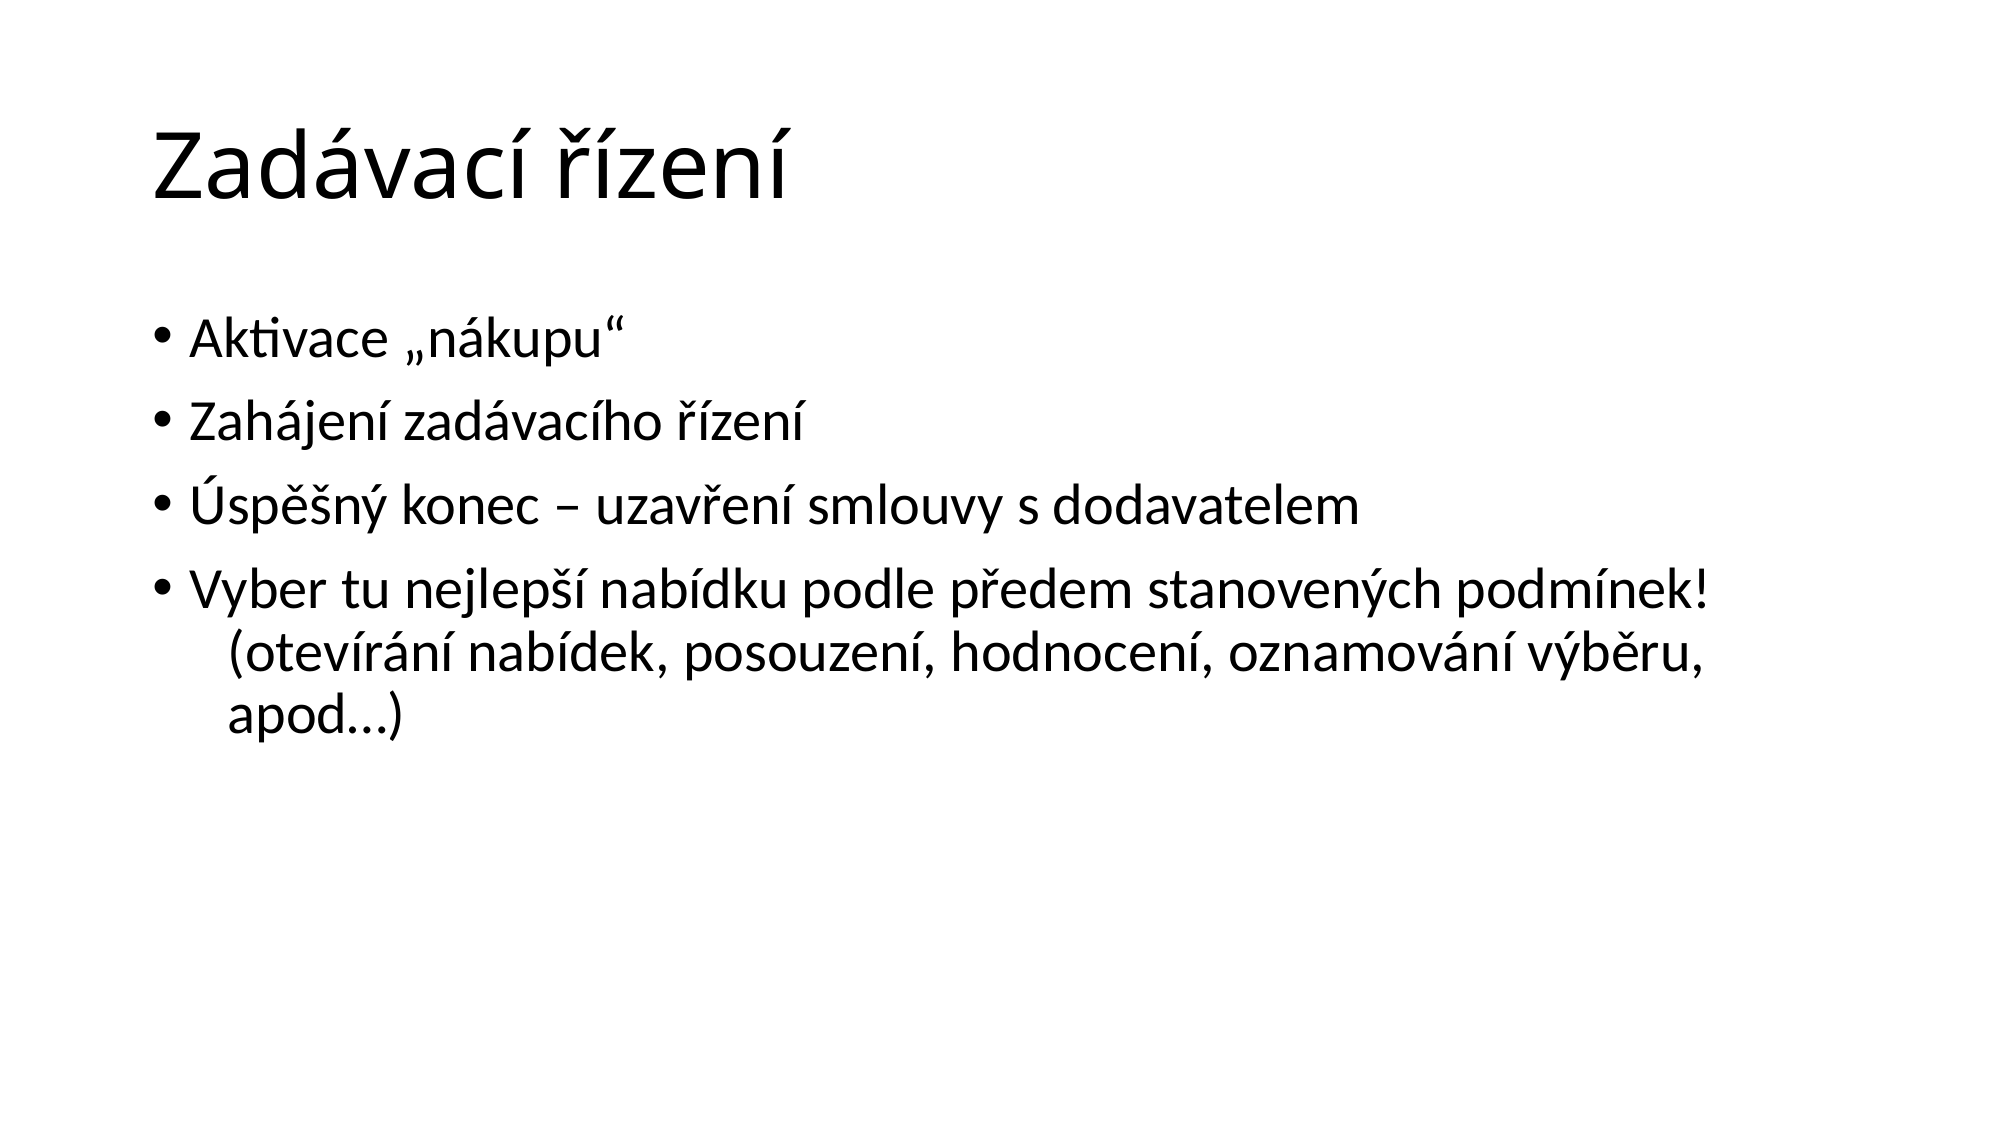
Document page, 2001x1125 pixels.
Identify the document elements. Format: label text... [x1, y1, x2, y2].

list Aktivace „nákupu“ Zahájení zadávacího řízení Úspěšný konec – uzavření smlouvy s dodavatelem Vyber tu nejlepší nabídku podle předem stanovených podmínek! (otevírání nabídek, posouzení, hodnocení, oznamování výběru, apod…) [137, 299, 1863, 1014]
title Zadávací řízení [137, 59, 1863, 278]
